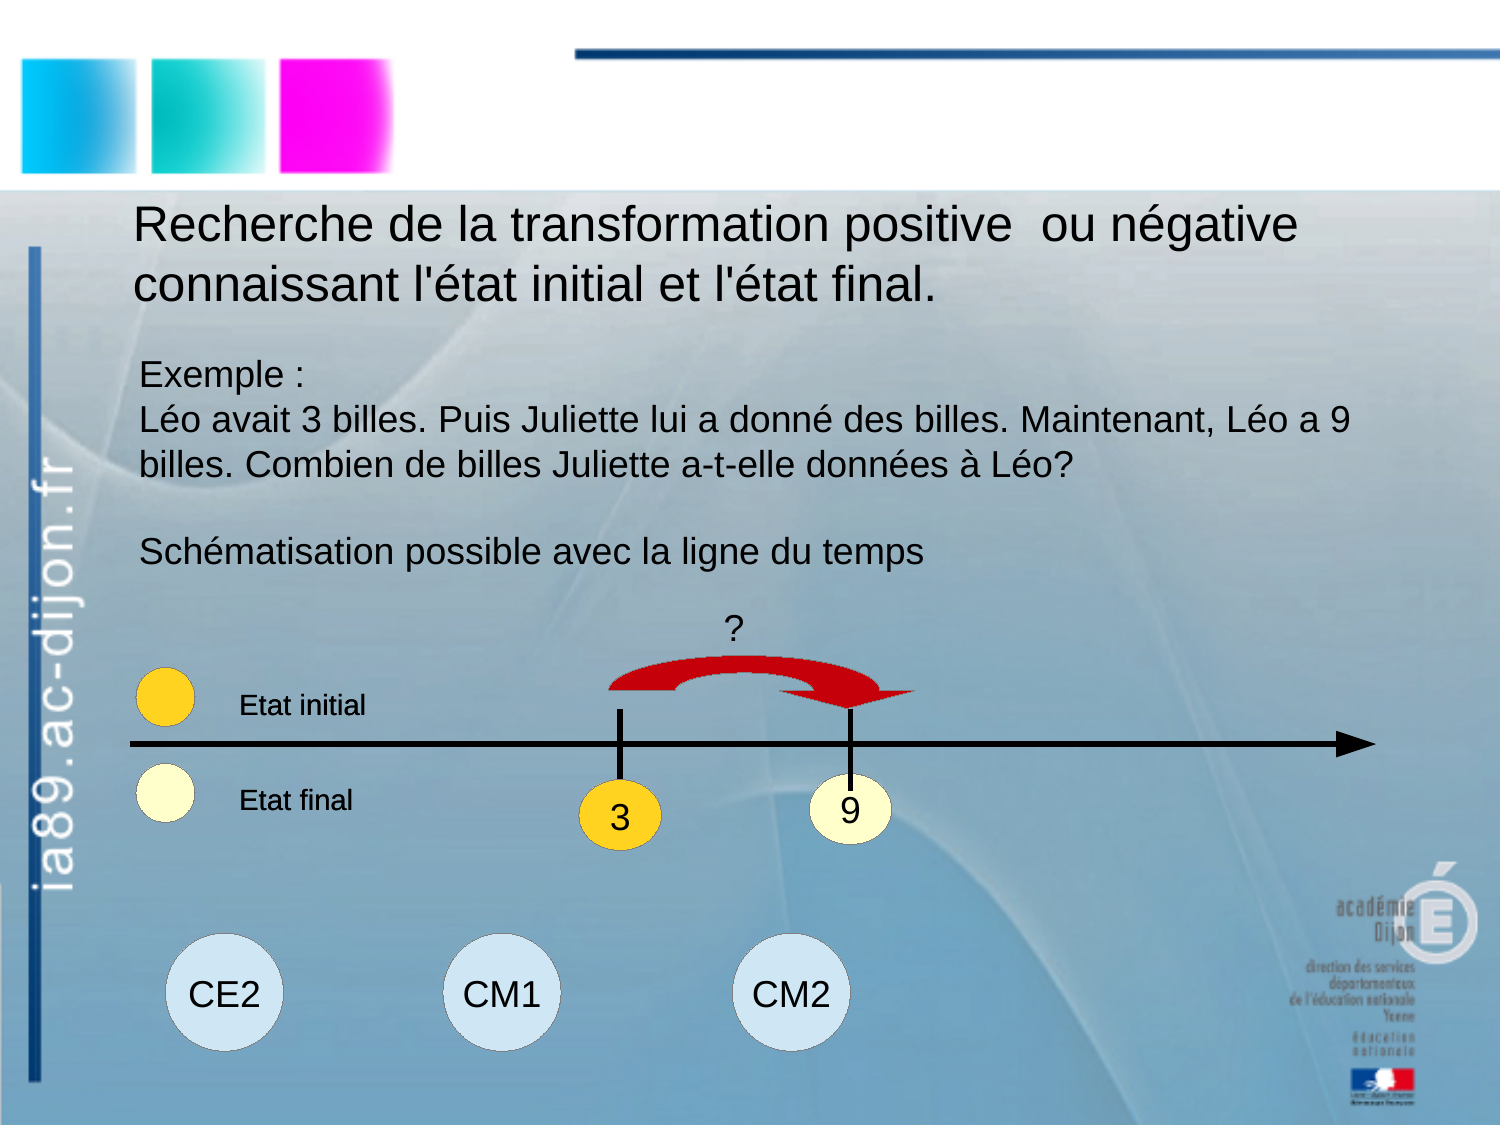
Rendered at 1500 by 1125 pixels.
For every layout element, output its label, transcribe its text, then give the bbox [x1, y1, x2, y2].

text_box [608, 655, 915, 709]
text_box Exemple : Léo avait 3 billes. Puis Juliette lui a donné des billes. Maintenant, Léo a 9 billes. Combien de billes Juliette a-t-elle données à Léo? [124, 342, 1412, 493]
text_box Etat final [224, 773, 449, 824]
text_box [135, 763, 196, 823]
text_box CE2 [165, 933, 284, 1052]
text_box Etat initial [224, 679, 449, 729]
text_box Recherche de la transformation positive ou négative connaissant l'état initial et l'état final. [118, 184, 1439, 319]
text_box CM2 [732, 933, 851, 1052]
text_box ? [708, 596, 804, 657]
text_box Schématisation possible avec la ligne du temps [123, 519, 1412, 591]
text_box CM1 [442, 933, 562, 1052]
text_box 9 [809, 773, 892, 845]
text_box [135, 667, 196, 727]
picture [0, 0, 1500, 1125]
text_box 3 [578, 779, 662, 851]
